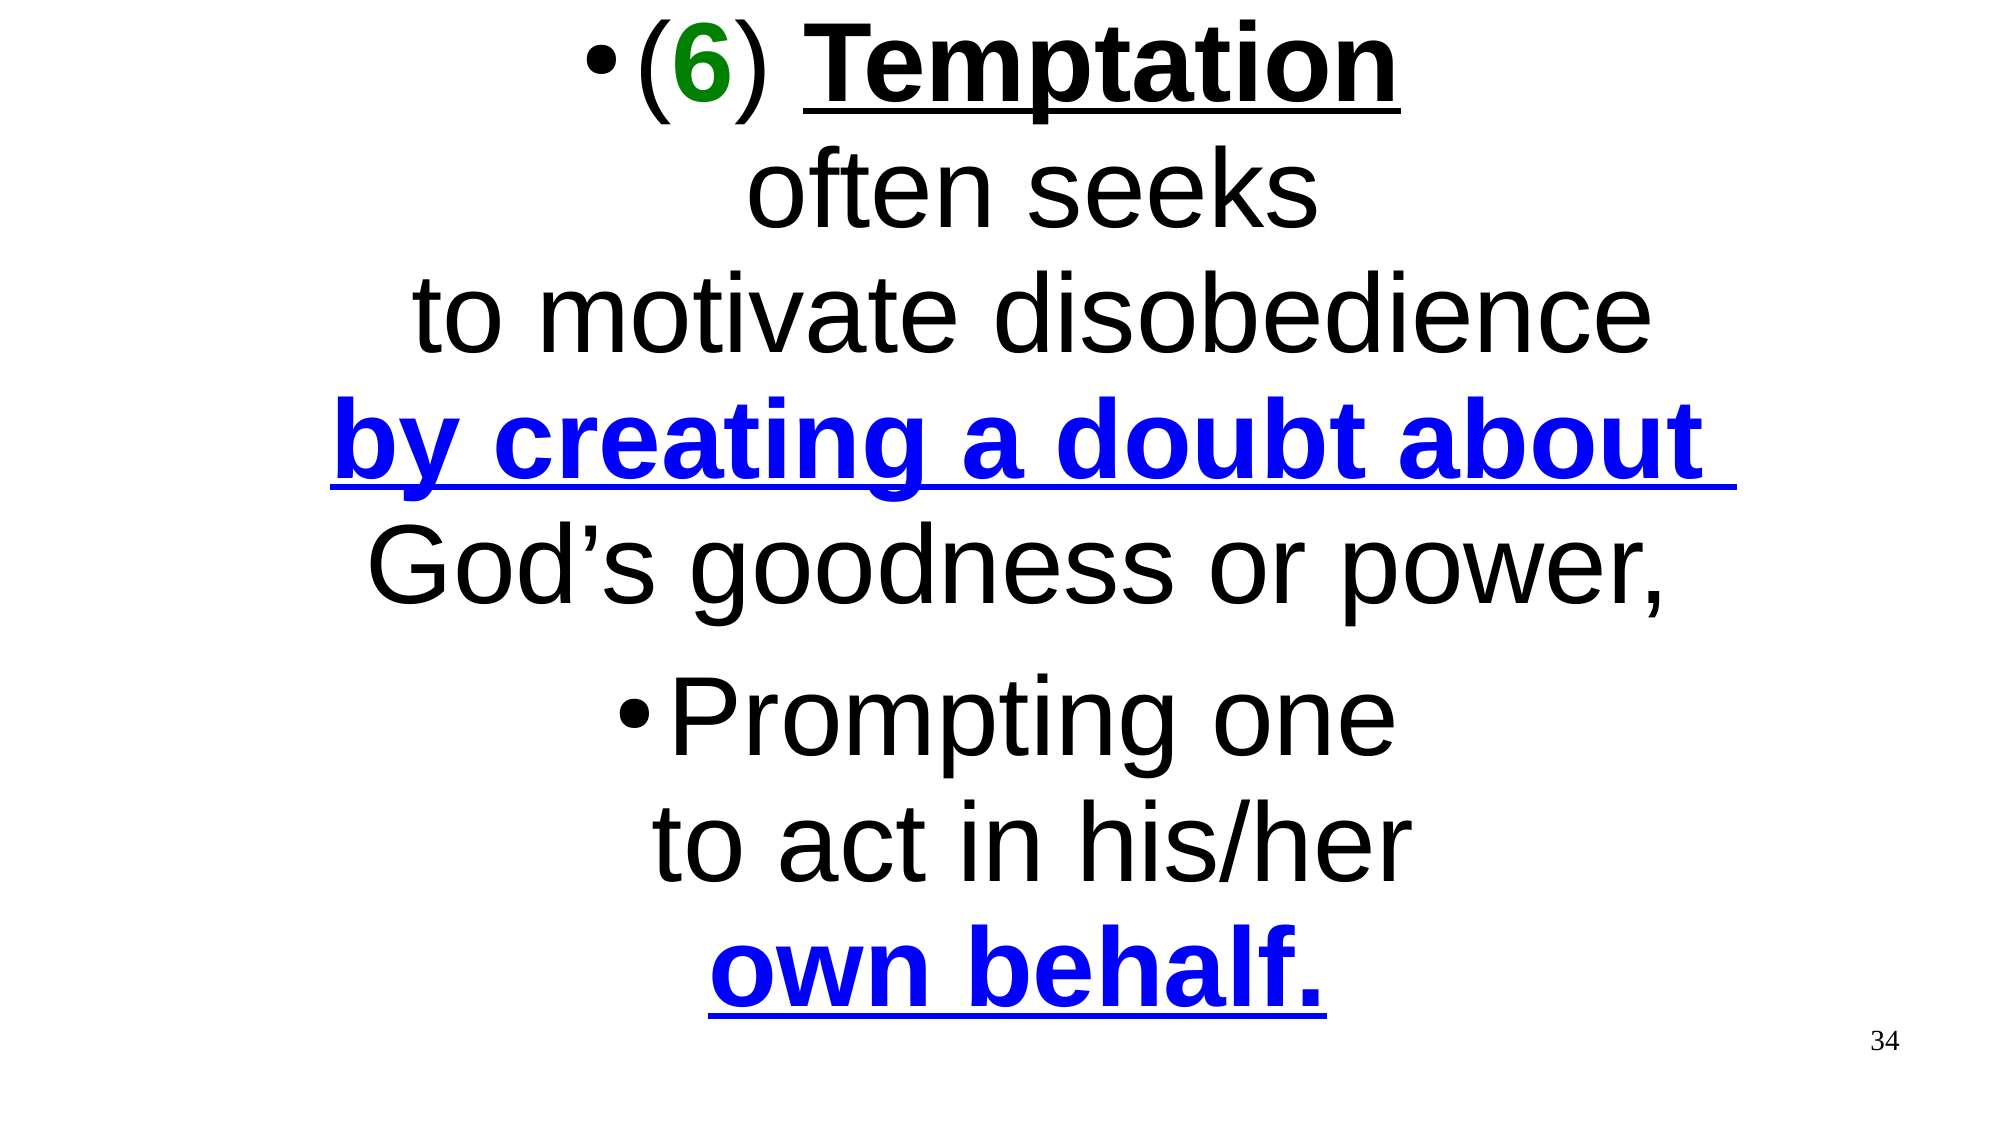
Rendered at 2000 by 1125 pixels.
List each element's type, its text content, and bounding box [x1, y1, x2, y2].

list (6) Temptation often seeks to motivate disobedience by creating a doubt about God’s goodness or power, Prompting one to act in his/her own behalf. [0, 0, 1996, 1123]
